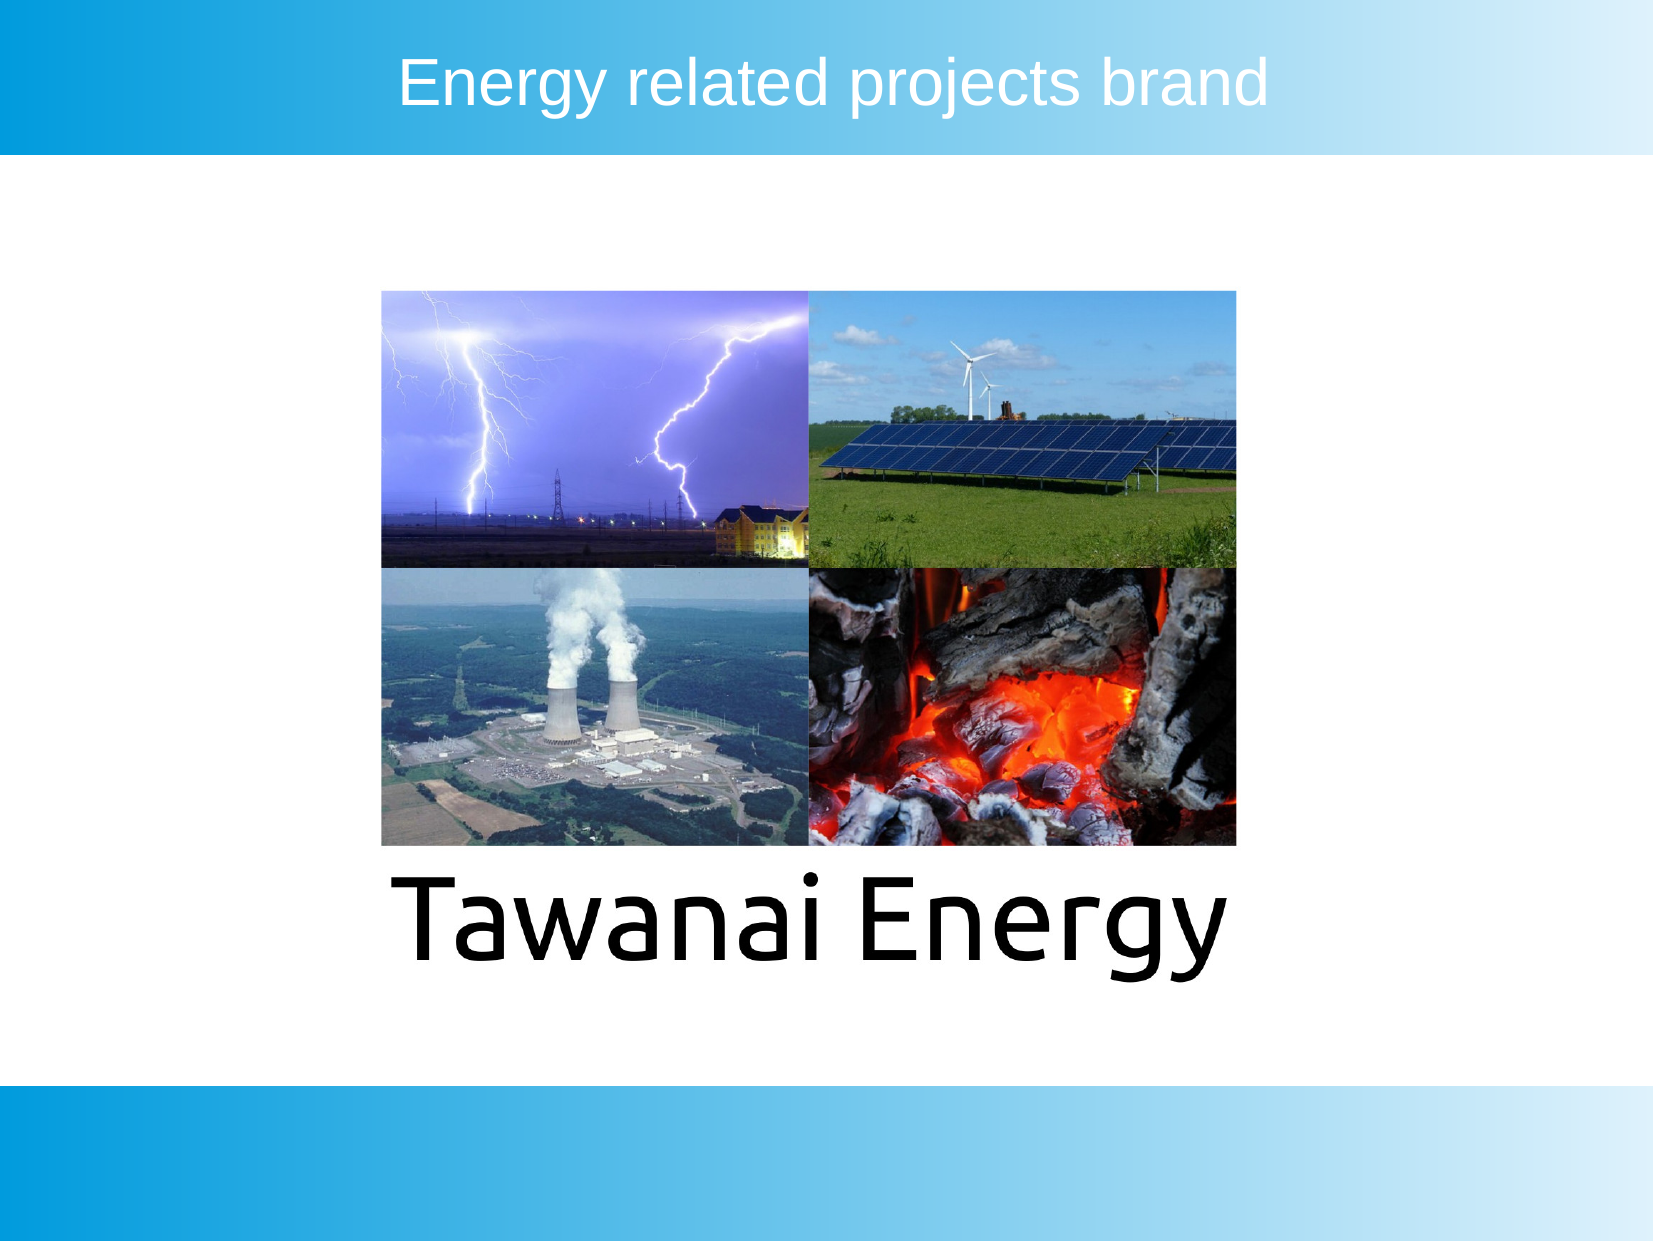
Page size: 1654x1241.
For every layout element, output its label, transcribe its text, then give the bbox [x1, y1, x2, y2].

picture [300, 212, 1315, 1051]
title Energy related projects brand [90, 30, 1579, 136]
